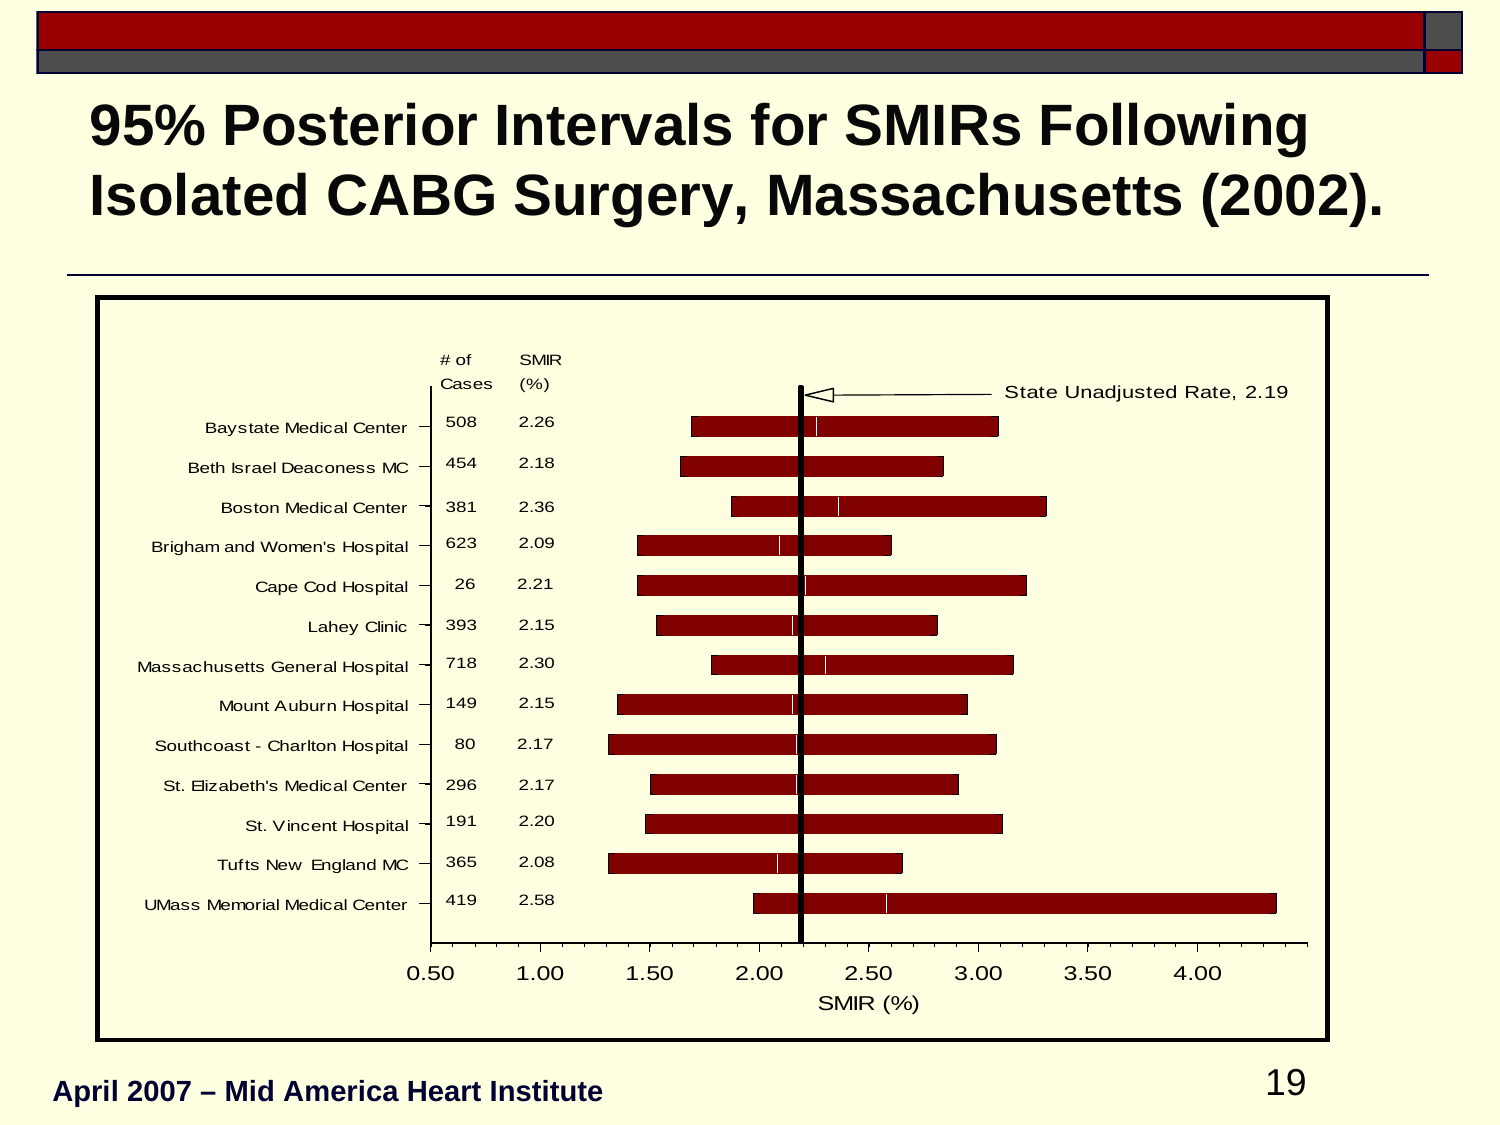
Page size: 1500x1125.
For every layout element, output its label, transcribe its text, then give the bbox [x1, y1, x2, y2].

picture [99, 299, 1326, 1038]
title 95% Posterior Intervals for SMIRs Following Isolated CABG Surgery, Massachusetts (2002). [75, 79, 1426, 296]
